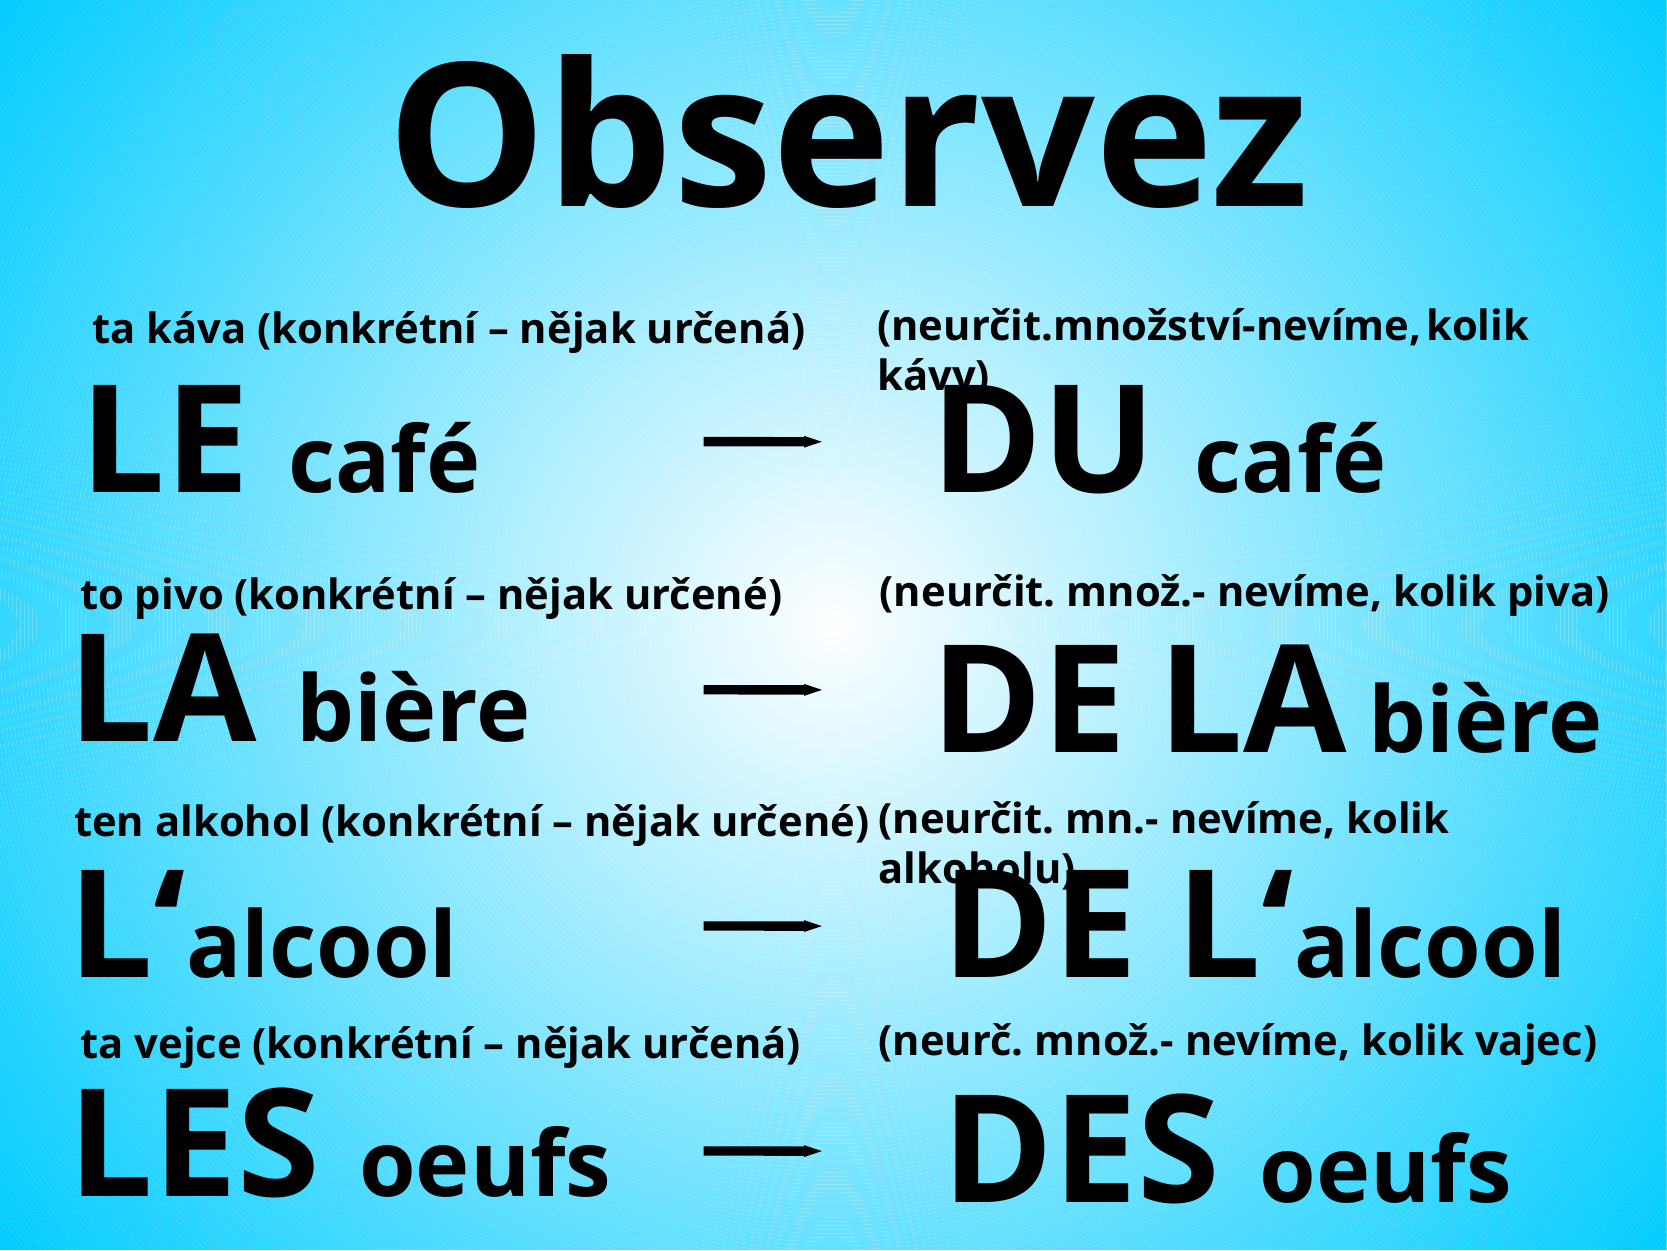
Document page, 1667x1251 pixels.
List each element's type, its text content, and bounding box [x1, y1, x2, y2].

text_box ten alkohol (konkrétní – nějak určené) [59, 786, 893, 853]
text_box ta káva (konkrétní – nějak určená) [77, 294, 846, 360]
text_box (neurčit. množ.- nevíme, kolik piva) [864, 557, 1628, 623]
text_box (neurč. množ.- nevíme, kolik vajec) [863, 1006, 1639, 1072]
text_box to pivo (konkrétní – nějak určené) [65, 559, 834, 625]
text_box LES oeufs [53, 1038, 810, 1234]
text_box DU café [916, 357, 1566, 531]
text_box ta vejce (konkrétní – nějak určená) [65, 1008, 834, 1074]
text_box LA bière [53, 583, 633, 779]
text_box LE café [65, 335, 538, 531]
text_box L‘alcool [53, 819, 586, 1015]
text_box (neurčit.množství-nevíme, kolik kávy) [862, 291, 1649, 357]
text_box DES oeufs [927, 1072, 1602, 1240]
text_box DE LA bière [916, 595, 1667, 791]
text_box DE L‘alcool [927, 819, 1667, 1015]
text_box Observez [372, 0, 1330, 255]
text_box (neurčit. mn.- nevíme, kolik alkoholu) [863, 784, 1662, 850]
